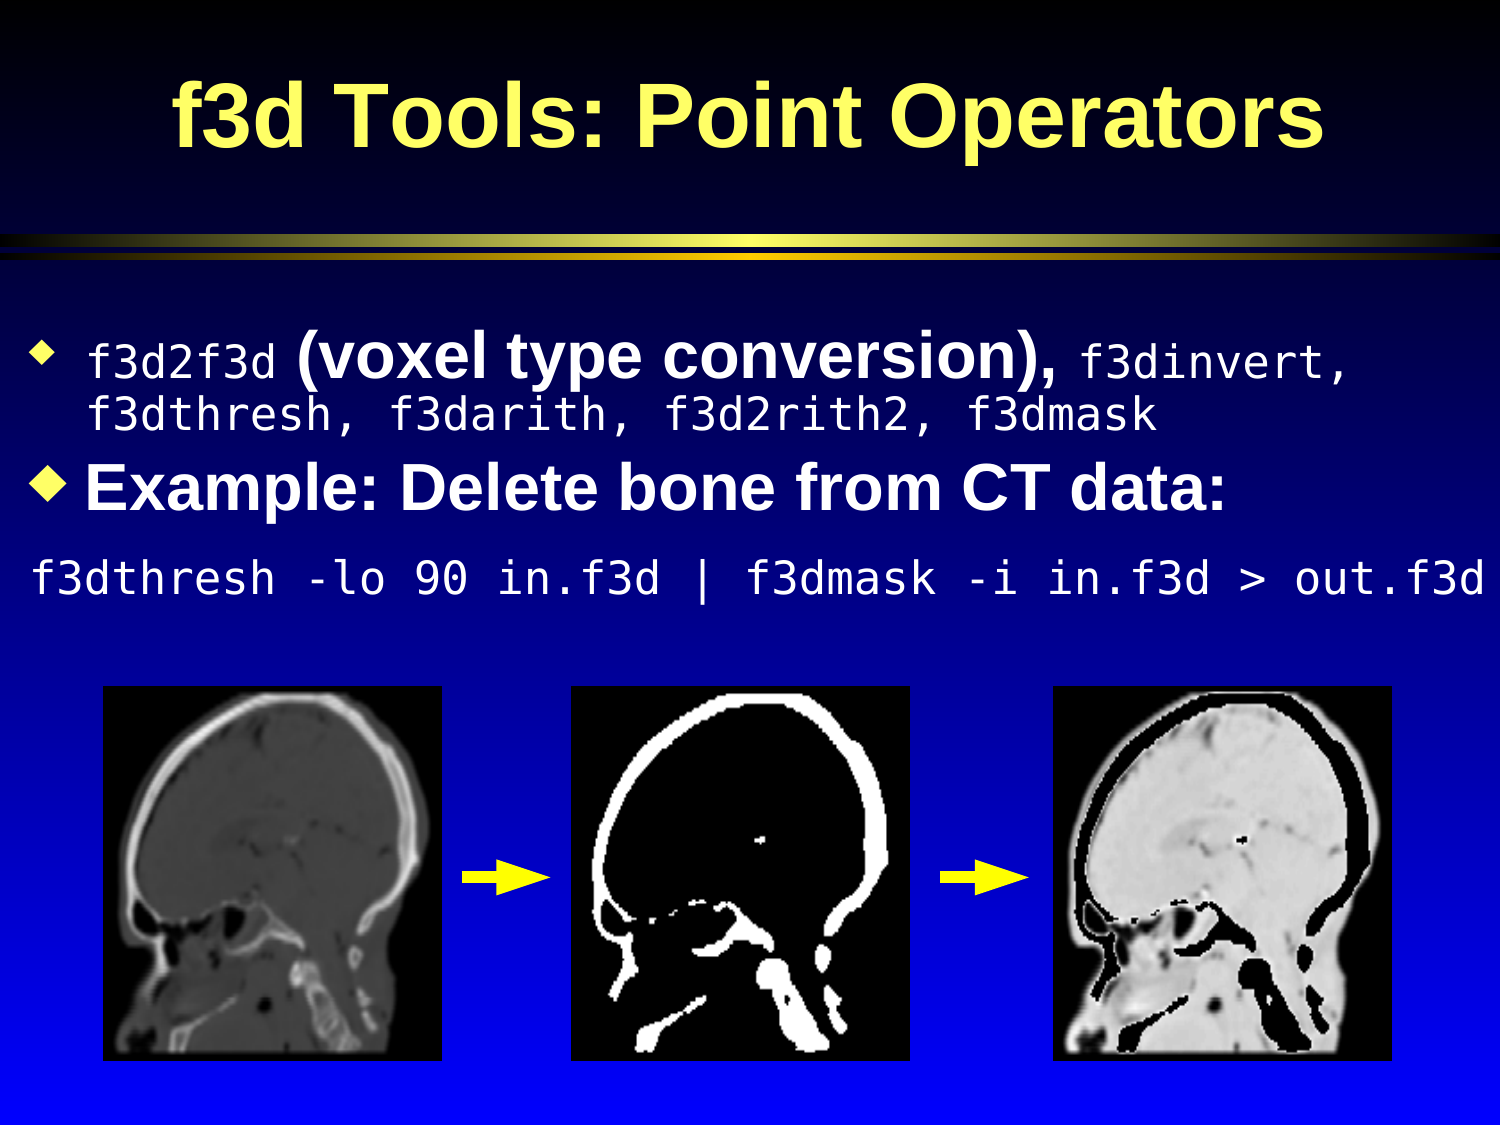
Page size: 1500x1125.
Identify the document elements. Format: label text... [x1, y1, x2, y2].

list f3d2f3d (voxel type conversion), f3dinvert, f3dthresh, f3darith, f3d2rith2, f3dmask Example: Delete bone from CT data: f3dthresh -lo 90 in.f3d | f3dmask -i in.f3d > out.f3d [28, 324, 1500, 1001]
picture [1053, 686, 1392, 1061]
picture [571, 686, 910, 1061]
title f3d Tools: Point Operators [39, 0, 1460, 227]
picture [103, 686, 442, 1061]
